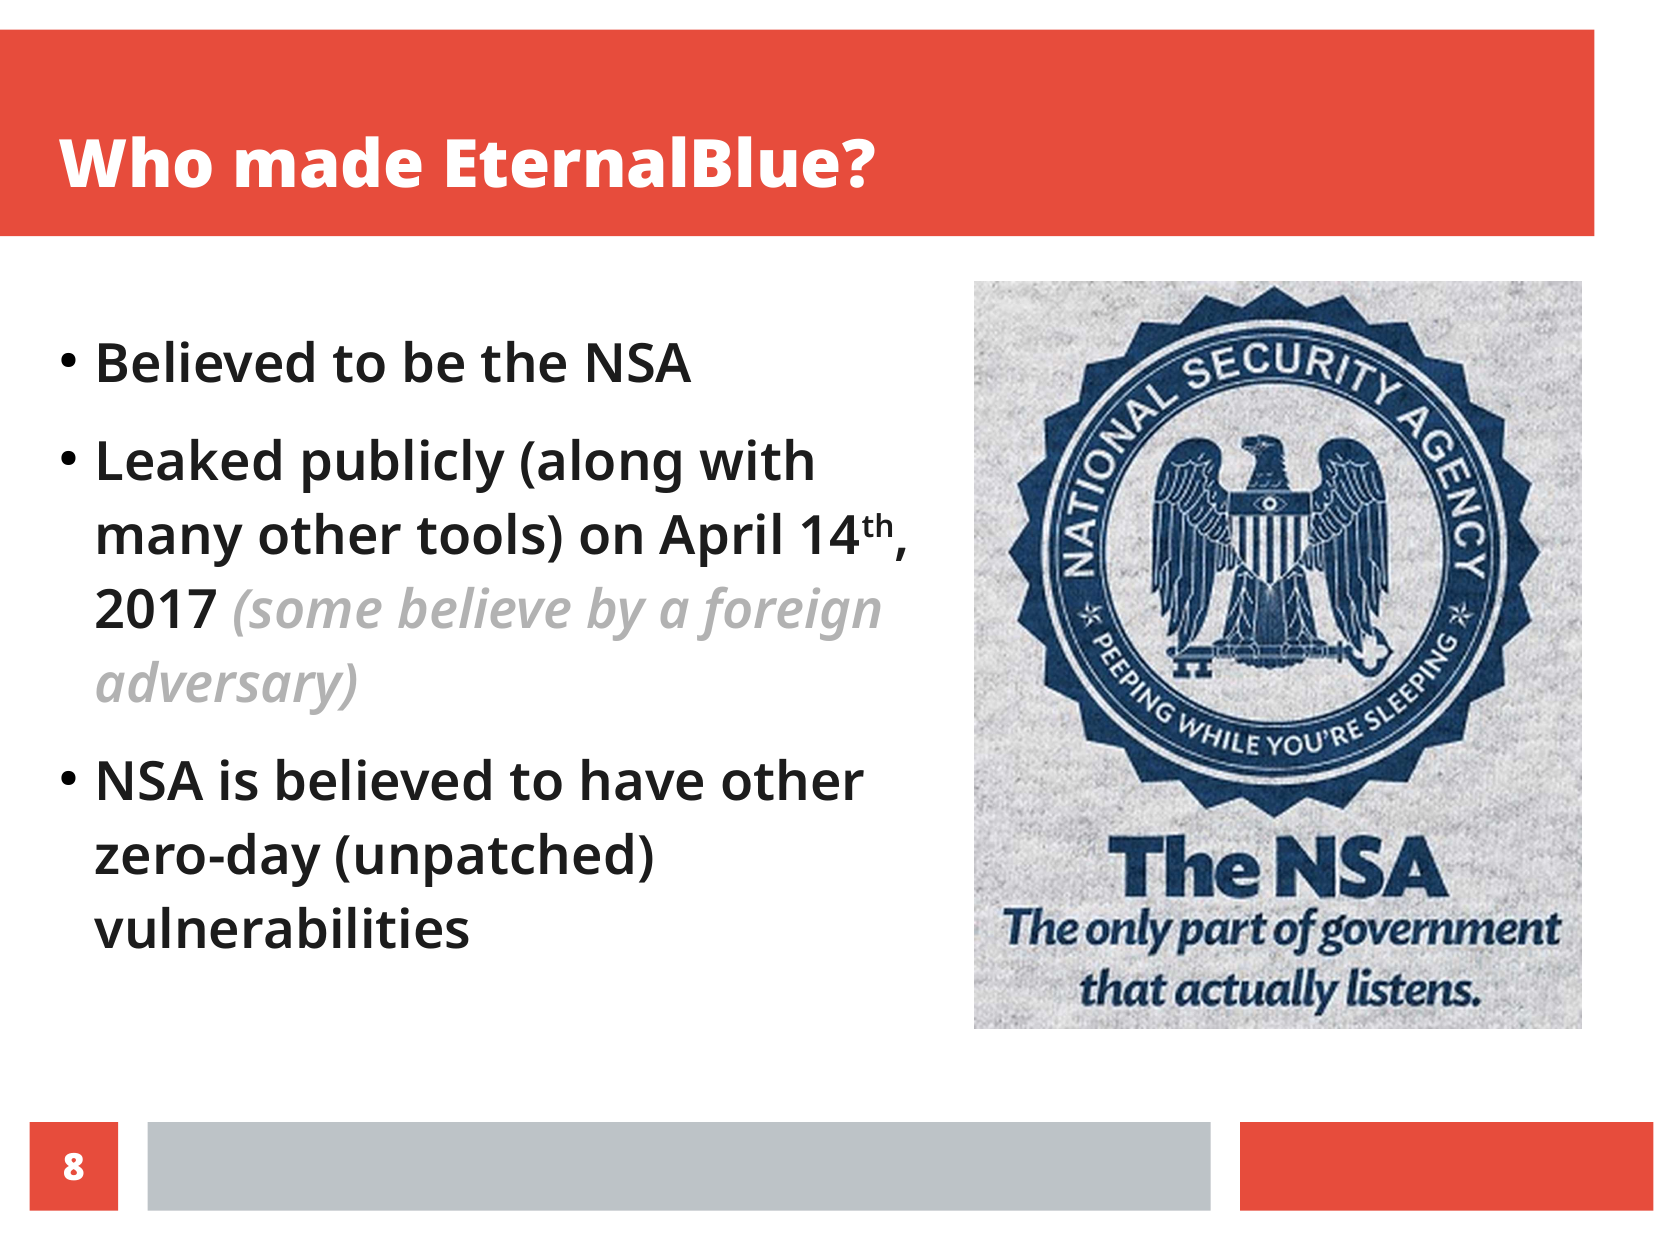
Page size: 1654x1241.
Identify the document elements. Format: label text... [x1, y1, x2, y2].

list Believed to be the NSA Leaked publicly (along with many other tools) on April 14th, 2017 (some believe by a foreign adversary) NSA is believed to have other zero-day (unpatched) vulnerabilities [59, 324, 936, 1093]
picture [974, 281, 1582, 1029]
title Who made EternalBlue? [59, 59, 1595, 207]
